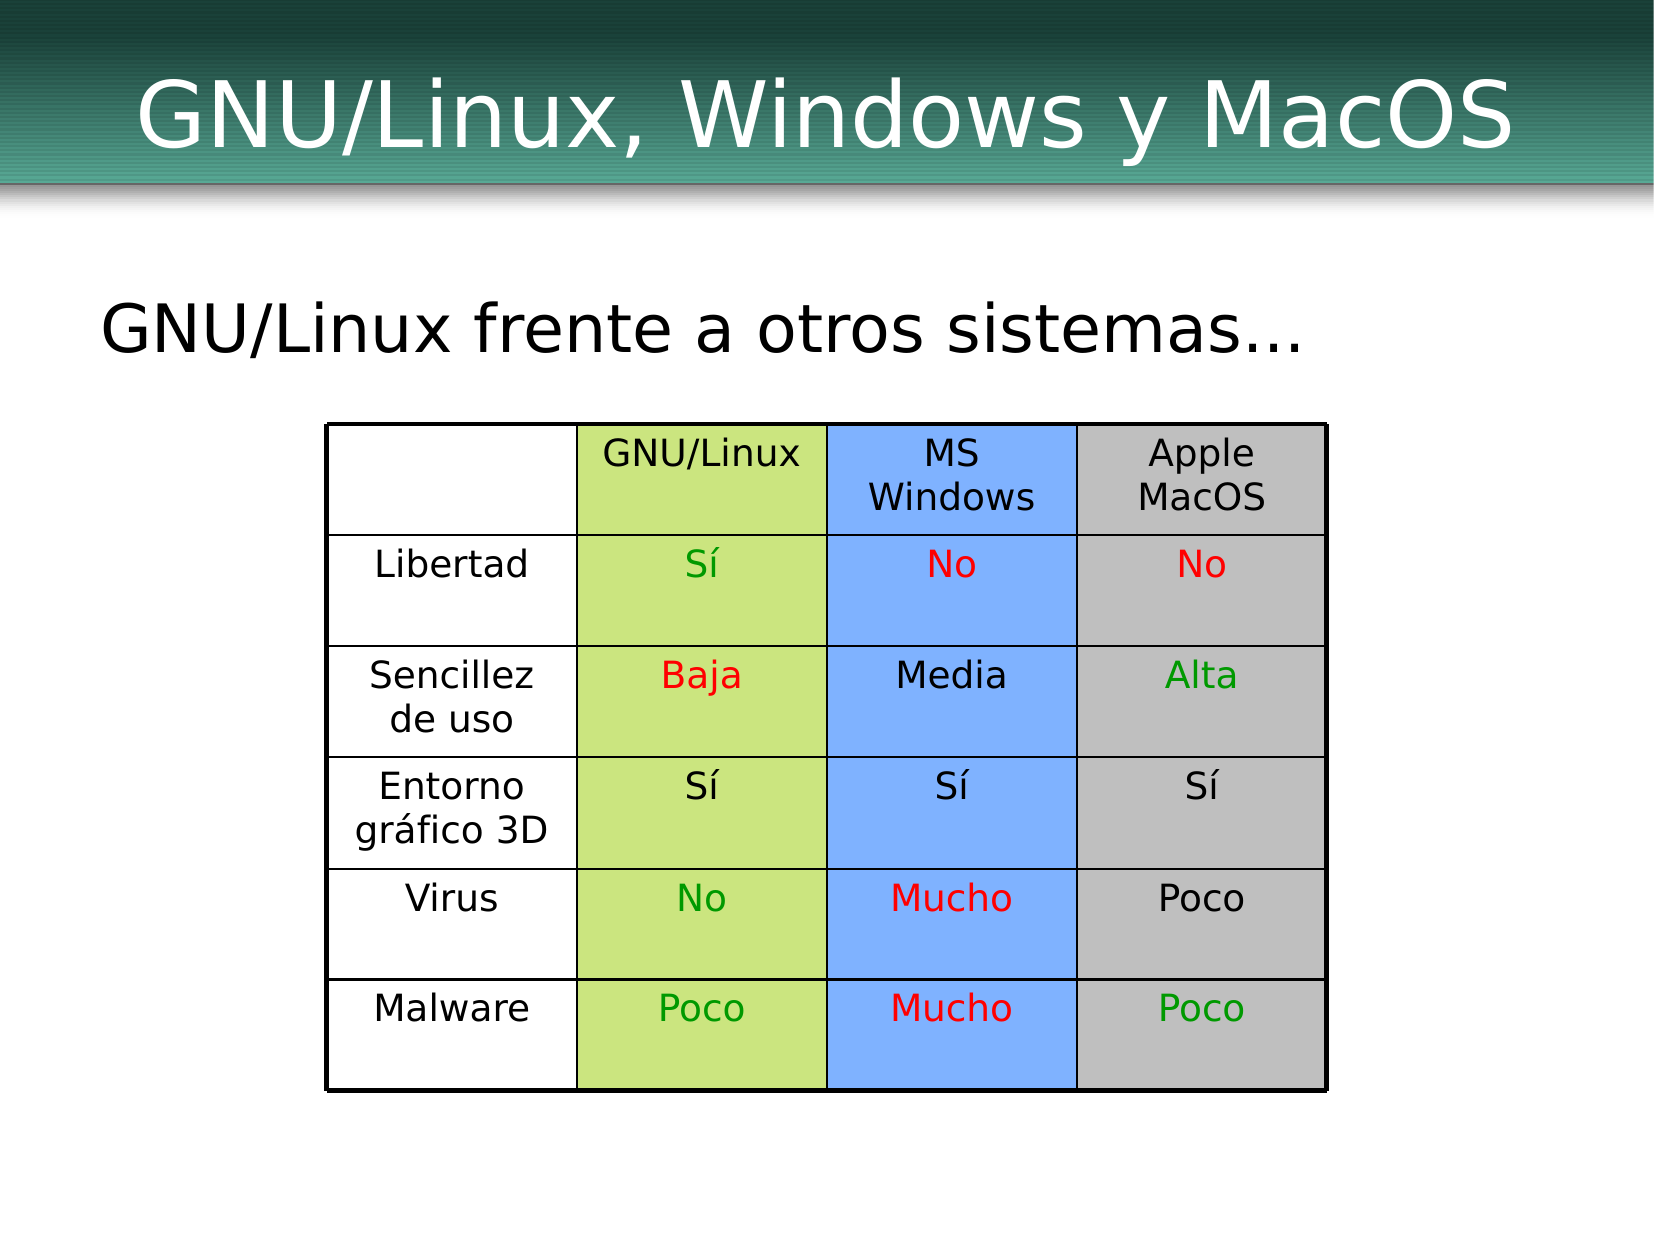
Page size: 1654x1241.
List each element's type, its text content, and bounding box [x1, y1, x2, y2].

text_box Virus [329, 870, 576, 978]
text_box Sí [578, 536, 826, 645]
text_box Poco [578, 981, 826, 1088]
text_box Apple MacOS [1078, 426, 1324, 534]
text_box Sí [578, 758, 826, 868]
text_box Media [828, 647, 1076, 756]
text_box Poco [1078, 981, 1324, 1088]
text_box No [578, 870, 826, 978]
text_box Sí [828, 758, 1076, 868]
text_box Libertad [329, 536, 576, 645]
text_box No [1078, 536, 1324, 645]
text_box No [828, 536, 1076, 645]
text_box MS Windows [828, 426, 1076, 534]
title GNU/Linux, Windows y MacOS [82, 11, 1571, 219]
text_box Alta [1078, 647, 1324, 756]
text_box Poco [1078, 870, 1324, 978]
text_box Baja [578, 647, 826, 756]
picture [0, 0, 1654, 225]
text_box GNU/Linux [578, 426, 826, 534]
text_box Entorno gráfico 3D [329, 758, 576, 868]
list GNU/Linux frente a otros sistemas... [82, 290, 1571, 1094]
text_box Sí [1078, 758, 1324, 868]
text_box Malware [329, 981, 576, 1088]
text_box Mucho [828, 870, 1076, 978]
text_box Sencillez de uso [329, 647, 576, 756]
text_box Mucho [828, 981, 1076, 1088]
